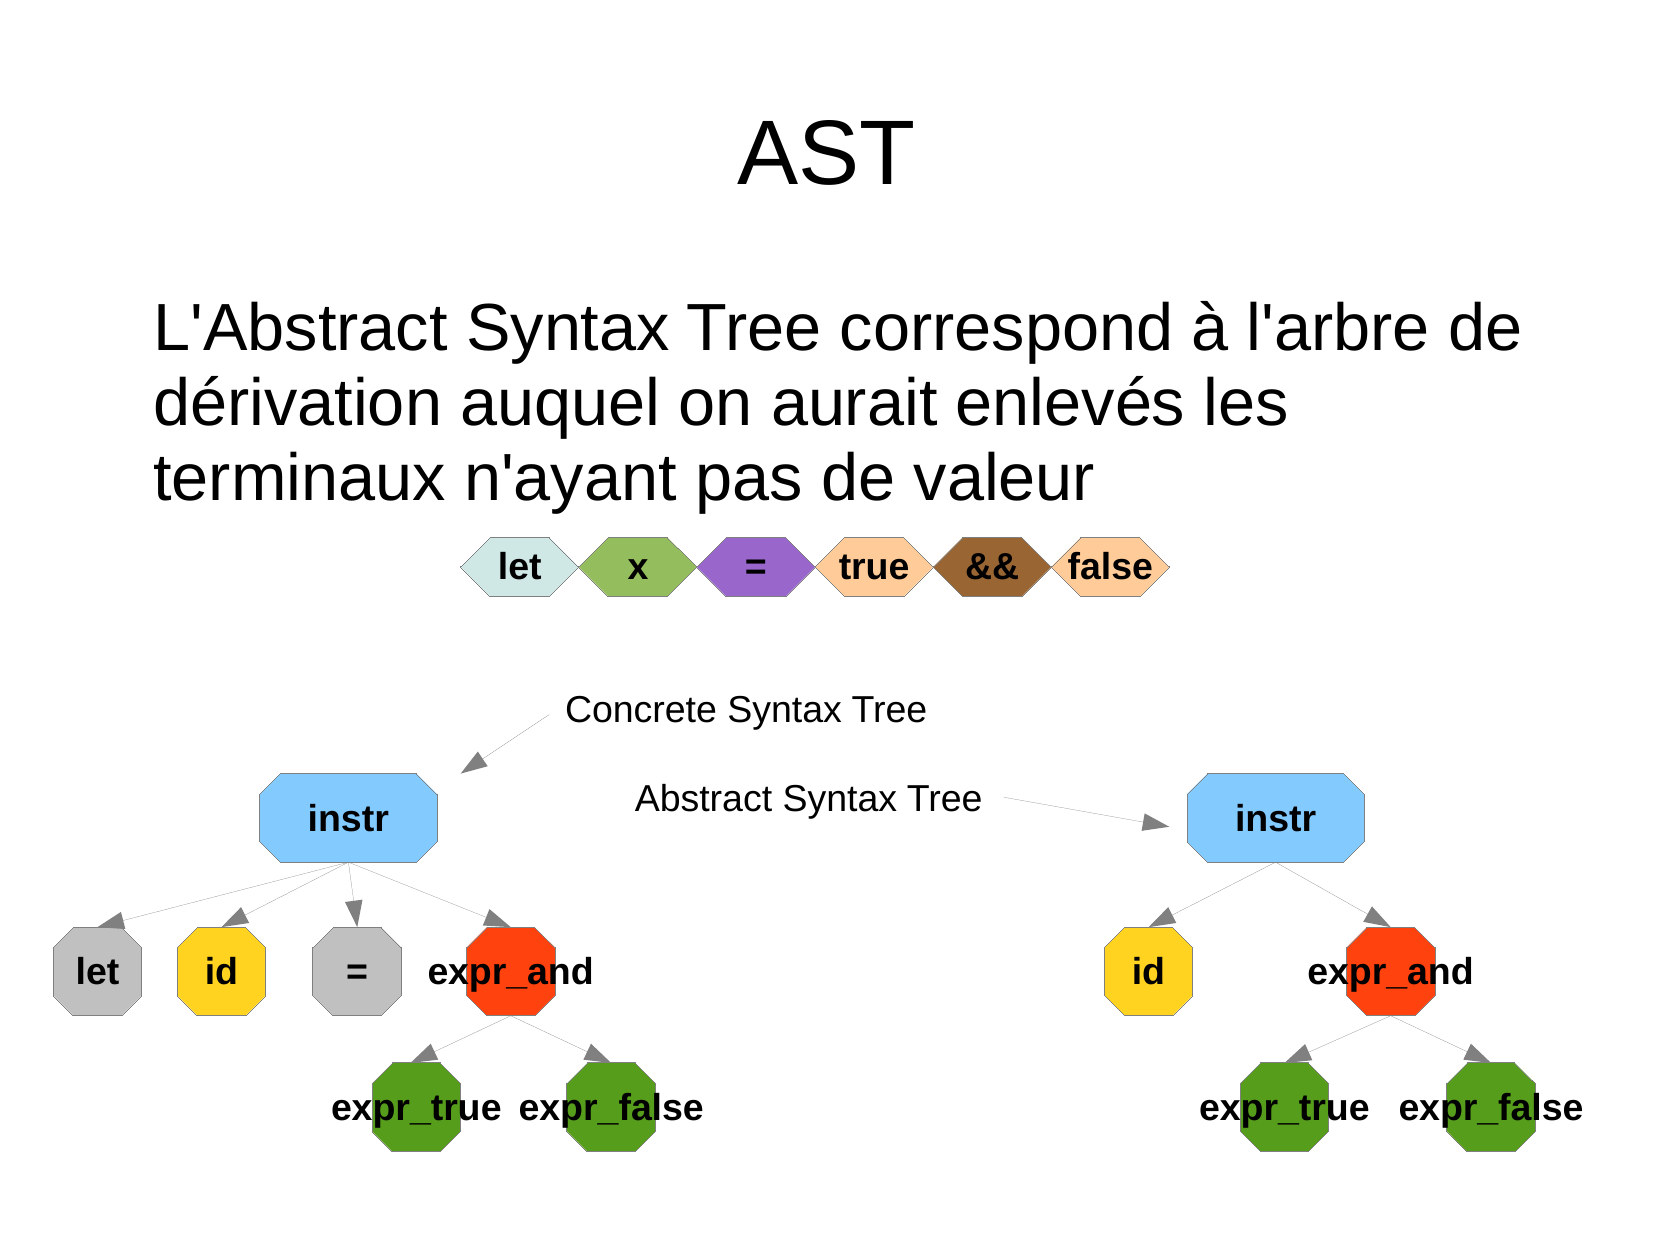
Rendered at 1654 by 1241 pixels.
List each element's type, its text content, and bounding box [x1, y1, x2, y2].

text_box false [1051, 537, 1170, 597]
text_box Concrete Syntax Tree [550, 681, 944, 739]
text_box expr_true [1240, 1062, 1329, 1152]
text_box expr_and [466, 927, 556, 1016]
text_box expr_false [566, 1062, 656, 1152]
text_box expr_and [1346, 927, 1436, 1016]
text_box expr_false [1446, 1062, 1536, 1152]
text_box instr [259, 773, 438, 863]
text_box = [312, 927, 402, 1016]
text_box instr [1187, 773, 1365, 863]
text_box expr_true [372, 1062, 461, 1152]
text_box let [460, 537, 578, 597]
text_box x [578, 537, 697, 597]
list L'Abstract Syntax Tree correspond à l'arbre de dérivation auquel on aurait enlevés les terminaux n'ayant pas de valeur [82, 290, 1571, 532]
text_box let [53, 927, 142, 1016]
text_box id [177, 927, 266, 1016]
title AST [82, 56, 1571, 250]
text_box && [933, 537, 1051, 597]
text_box true [815, 537, 933, 597]
text_box Abstract Syntax Tree [620, 769, 1000, 827]
text_box = [696, 537, 815, 597]
text_box id [1104, 927, 1193, 1016]
